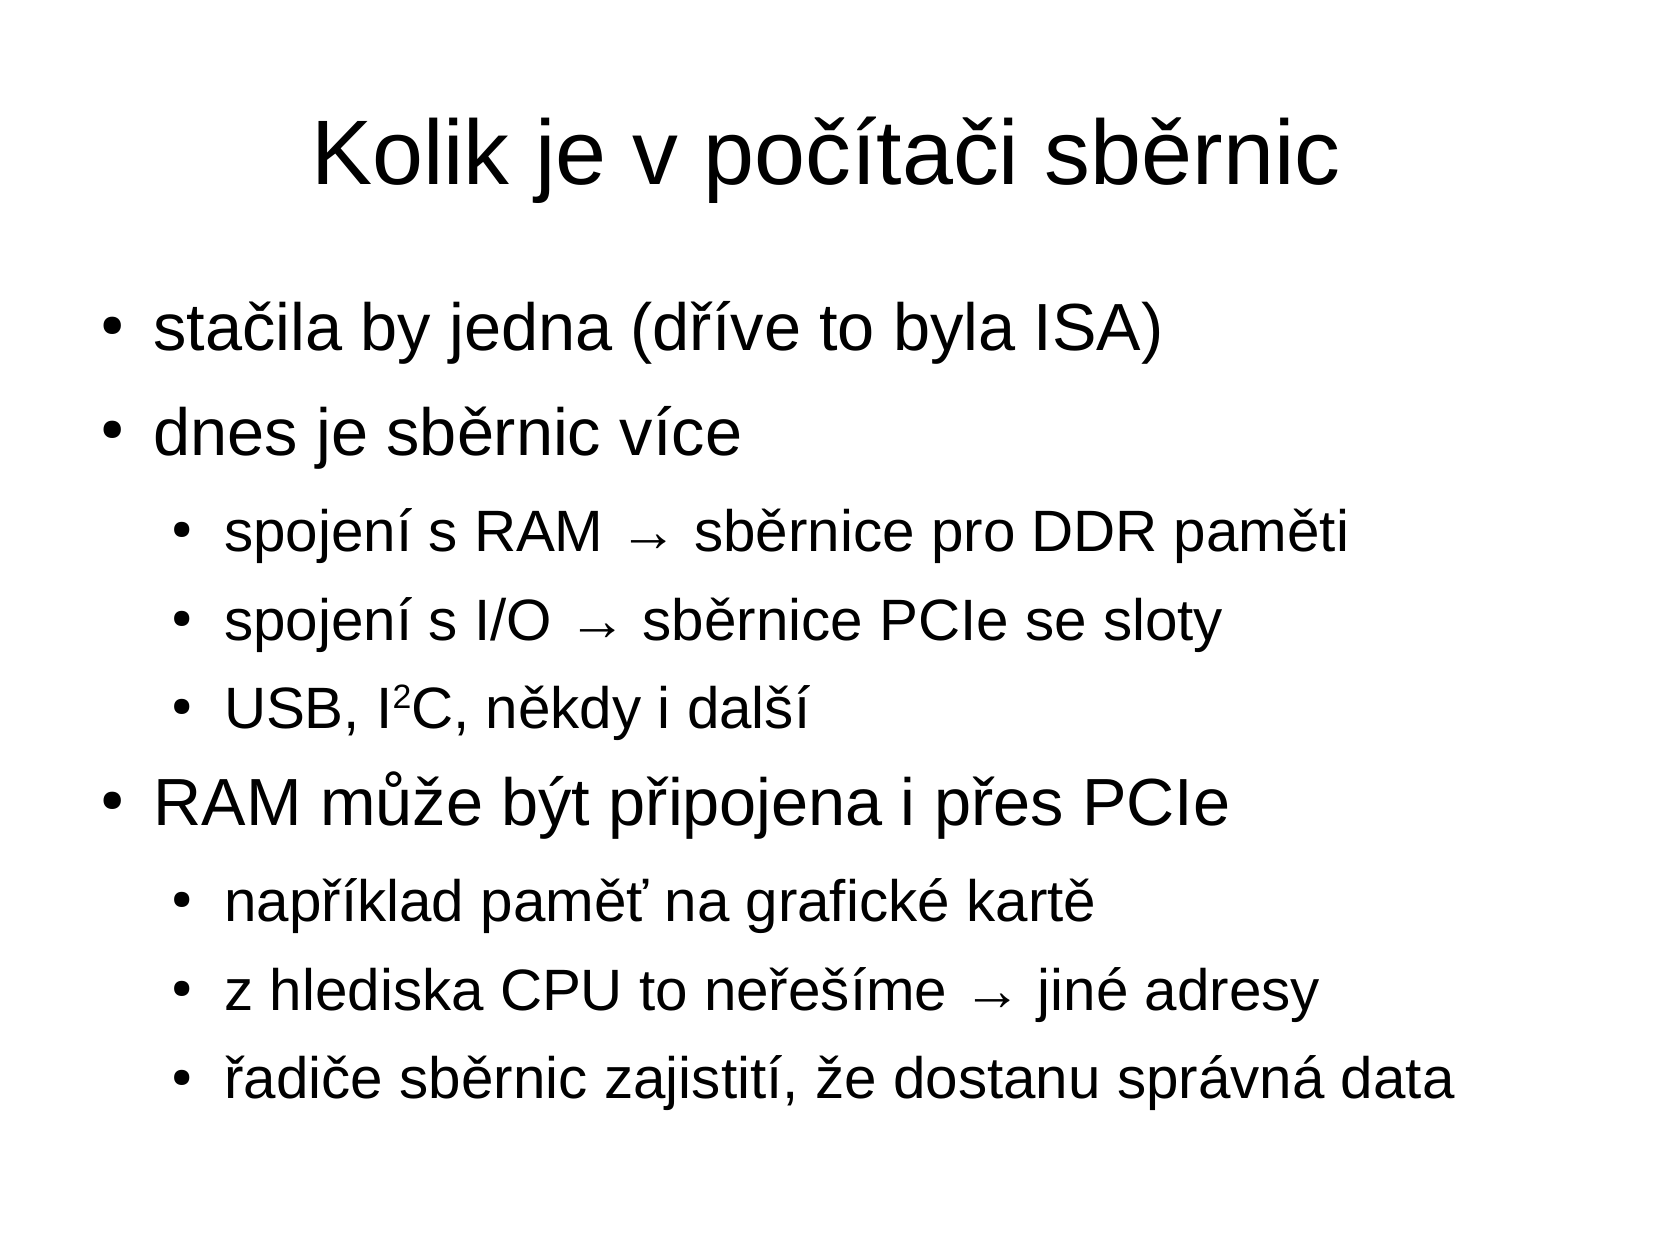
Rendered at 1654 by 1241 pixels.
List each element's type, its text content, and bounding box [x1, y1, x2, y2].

list stačila by jedna (dříve to byla ISA) dnes je sběrnic více spojení s RAM → sběrnice pro DDR paměti spojení s I/O → sběrnice PCIe se sloty USB, I2C, někdy i další RAM může být připojena i přes PCIe například paměť na grafické kartě z hlediska CPU to neřešíme → jiné adresy řadiče sběrnic zajistití, že dostanu správná data [82, 290, 1571, 1114]
title Kolik je v počítači sběrnic [82, 49, 1571, 257]
